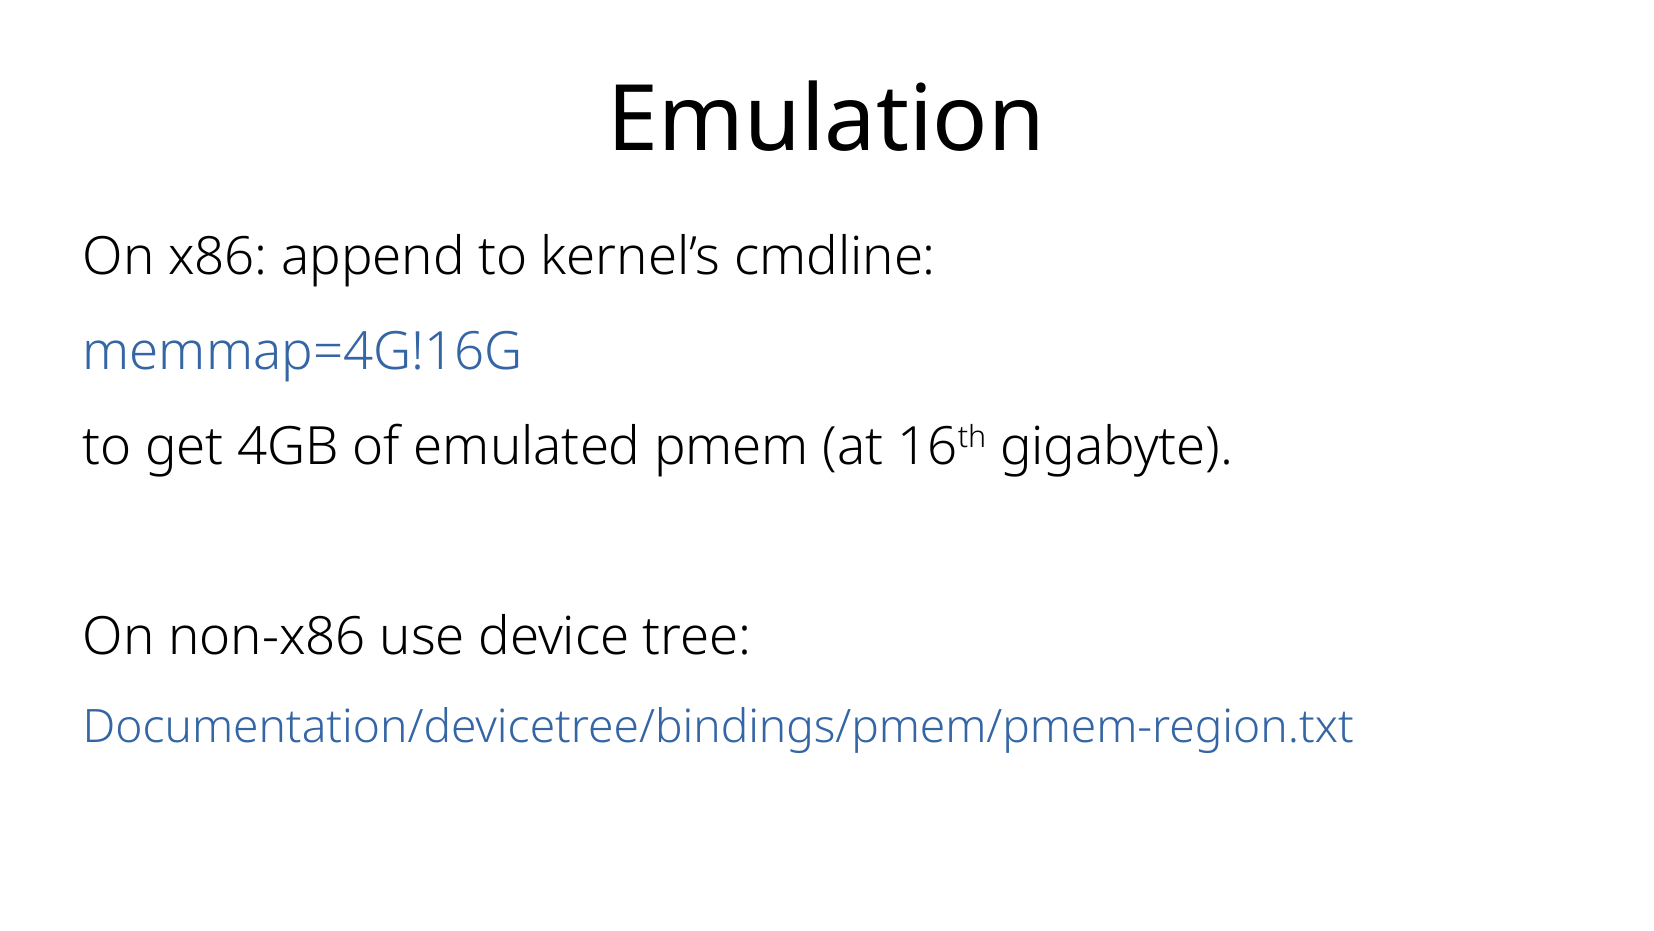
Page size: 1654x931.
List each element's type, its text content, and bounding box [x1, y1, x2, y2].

list On x86: append to kernel’s cmdline: memmap=4G!16G to get 4GB of emulated pmem (at 16th gigabyte). On non-x86 use device tree: Documentation/devicetree/bindings/pmem/pmem-region.txt [82, 217, 1571, 758]
title Emulation [82, 37, 1571, 193]
